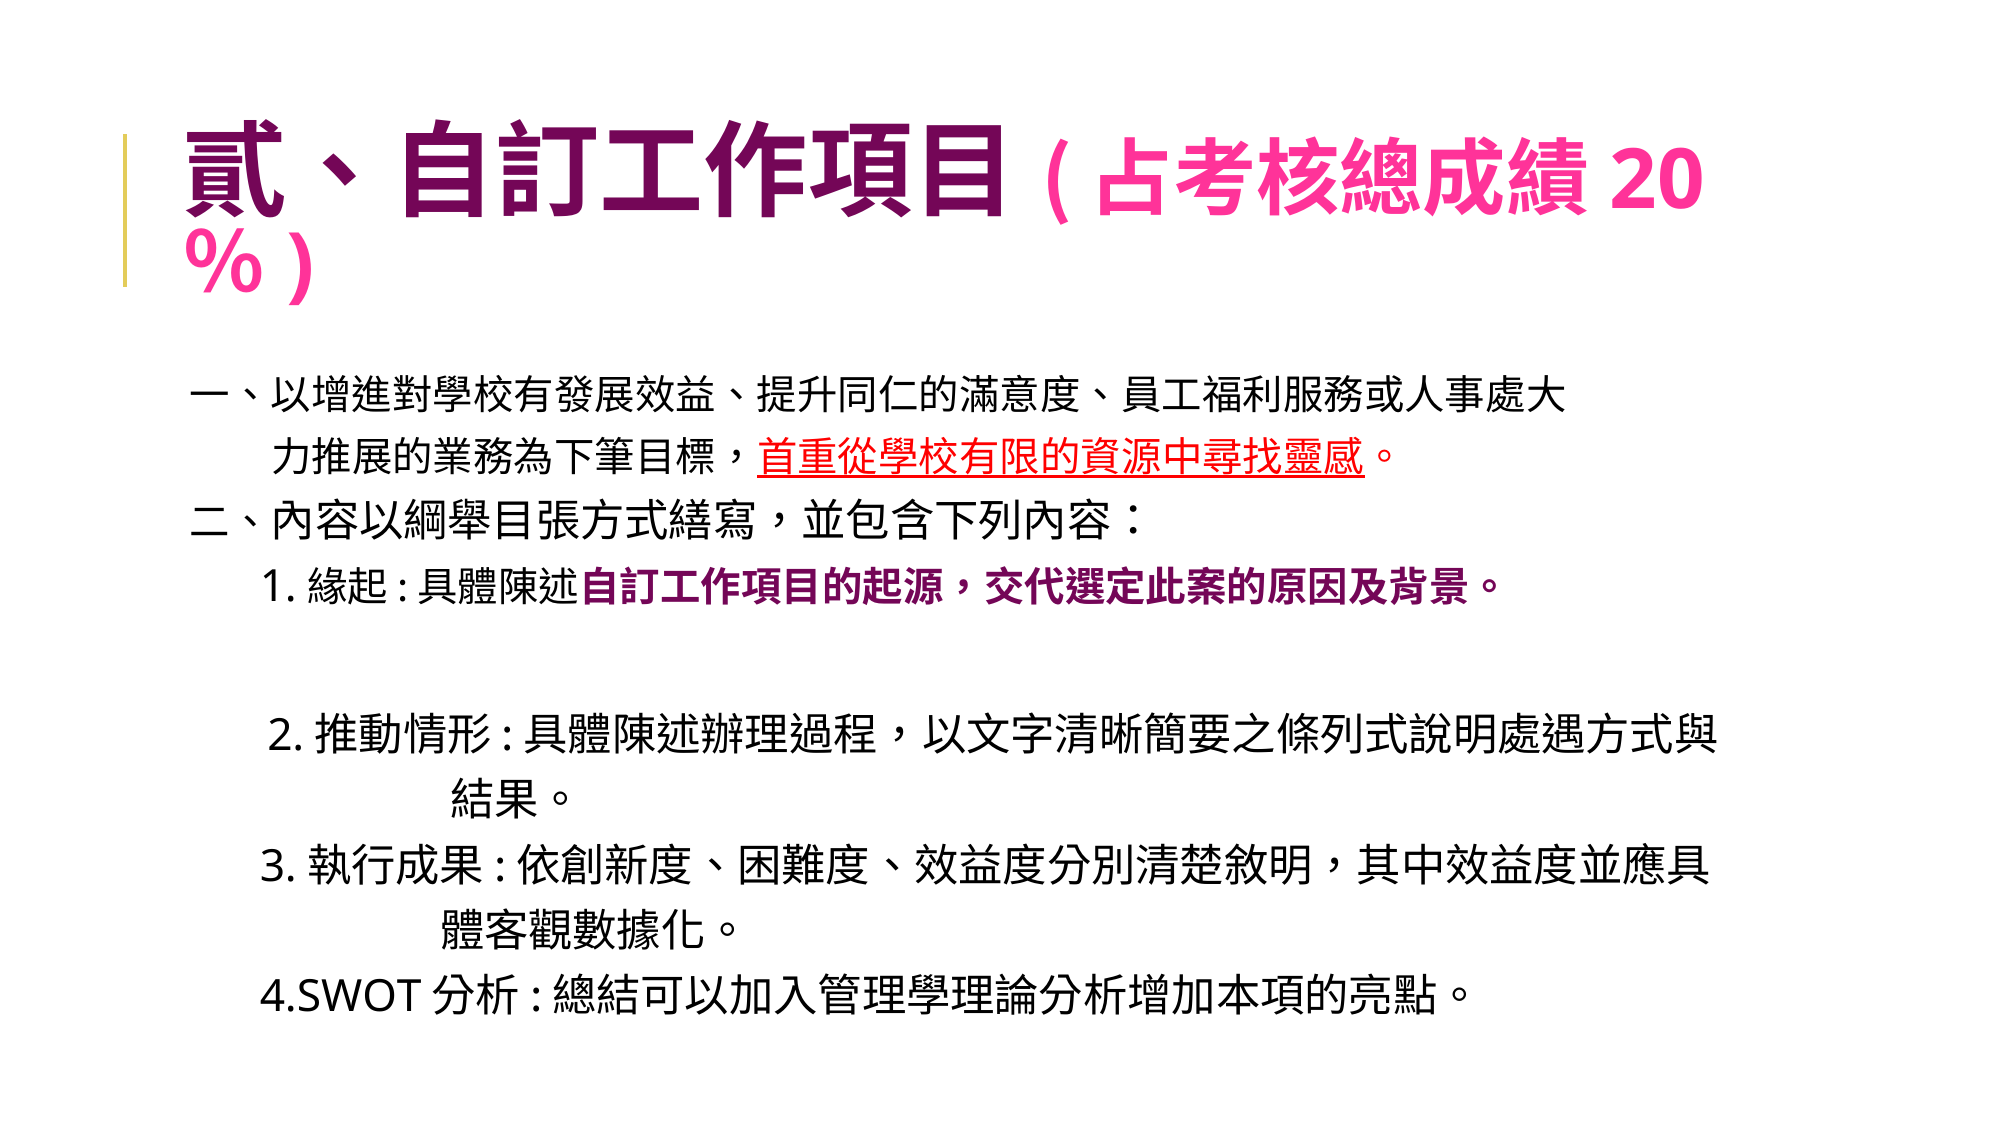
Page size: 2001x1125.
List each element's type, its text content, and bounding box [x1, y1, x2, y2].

title 貳、自訂工作項目(占考核總成績20％) [167, 96, 1763, 342]
list 一、以增進對學校有發展效益、提升同仁的滿意度、員工福利服務或人事處大 力推展的業務為下筆目標，首重從學校有限的資源中尋找靈感。 二、內容以綱舉目張方式繕寫，並包含下列內容： 1.緣起:具體陳述自訂工作項目的起源，交代選定此案的原因及背景。 2.推動情形:具體陳述辦理過程，以文字清晰簡要之條列式說明處遇方式與 結果。 3.執行成果:依創新度、困難度、效益度分別清楚敘明，其中效益度並應具 體客觀數據化。 4.SWOT分析:總結可以加入管理學理論分析增加本項的亮點。 [167, 375, 1763, 1035]
